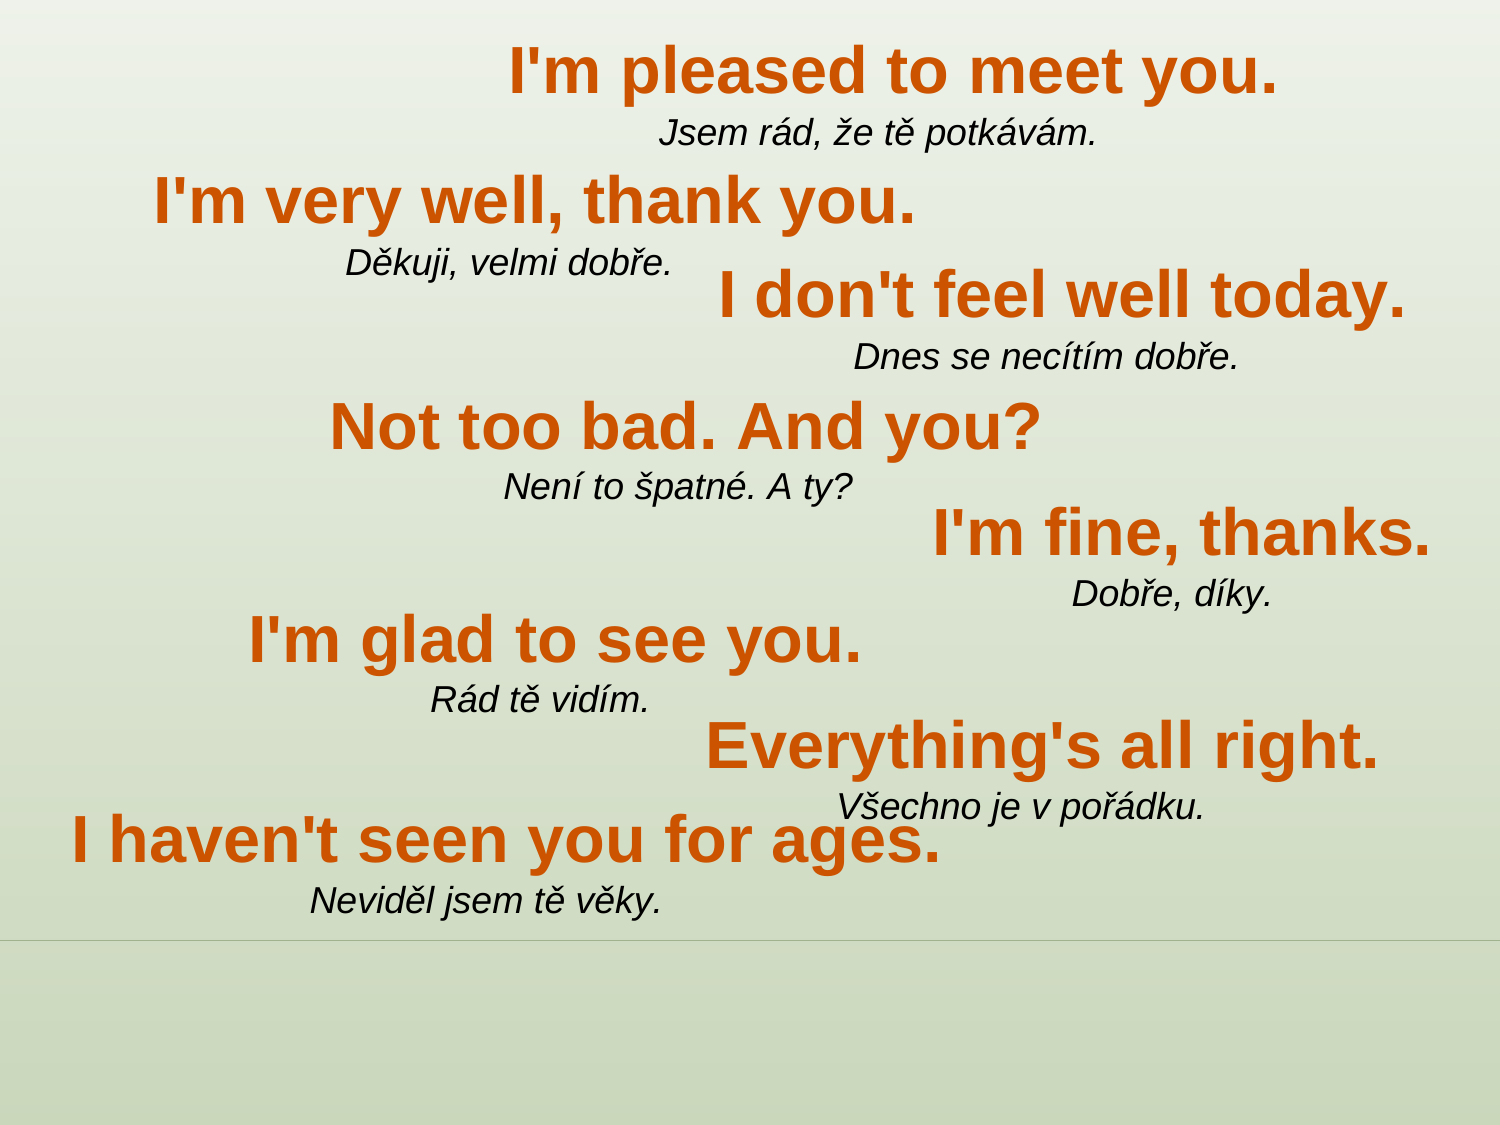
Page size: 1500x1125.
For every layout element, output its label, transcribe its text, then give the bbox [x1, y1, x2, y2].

text_box Jsem rád, že tě potkávám. [644, 100, 1114, 161]
text_box I haven't seen you for ages. [57, 788, 958, 884]
text_box Dobře, díky. [1056, 560, 1289, 622]
text_box Není to špatné. A ty? [488, 454, 869, 516]
text_box Not too bad. And you? [314, 374, 1060, 471]
text_box Rád tě vidím. [415, 667, 666, 728]
text_box Všechno je v pořádku. [821, 774, 1222, 836]
text_box Everything's all right. [690, 693, 1396, 790]
text_box I'm very well, thank you. [139, 148, 933, 245]
text_box I'm fine, thanks. [917, 481, 1449, 577]
text_box Dnes se necítím dobře. [838, 324, 1256, 386]
text_box I'm pleased to meet you. [493, 18, 1295, 115]
text_box I'm glad to see you. [233, 587, 879, 684]
text_box I don't feel well today. [703, 243, 1423, 339]
text_box Děkuji, velmi dobře. [330, 230, 689, 291]
text_box Neviděl jsem tě věky. [294, 867, 679, 929]
